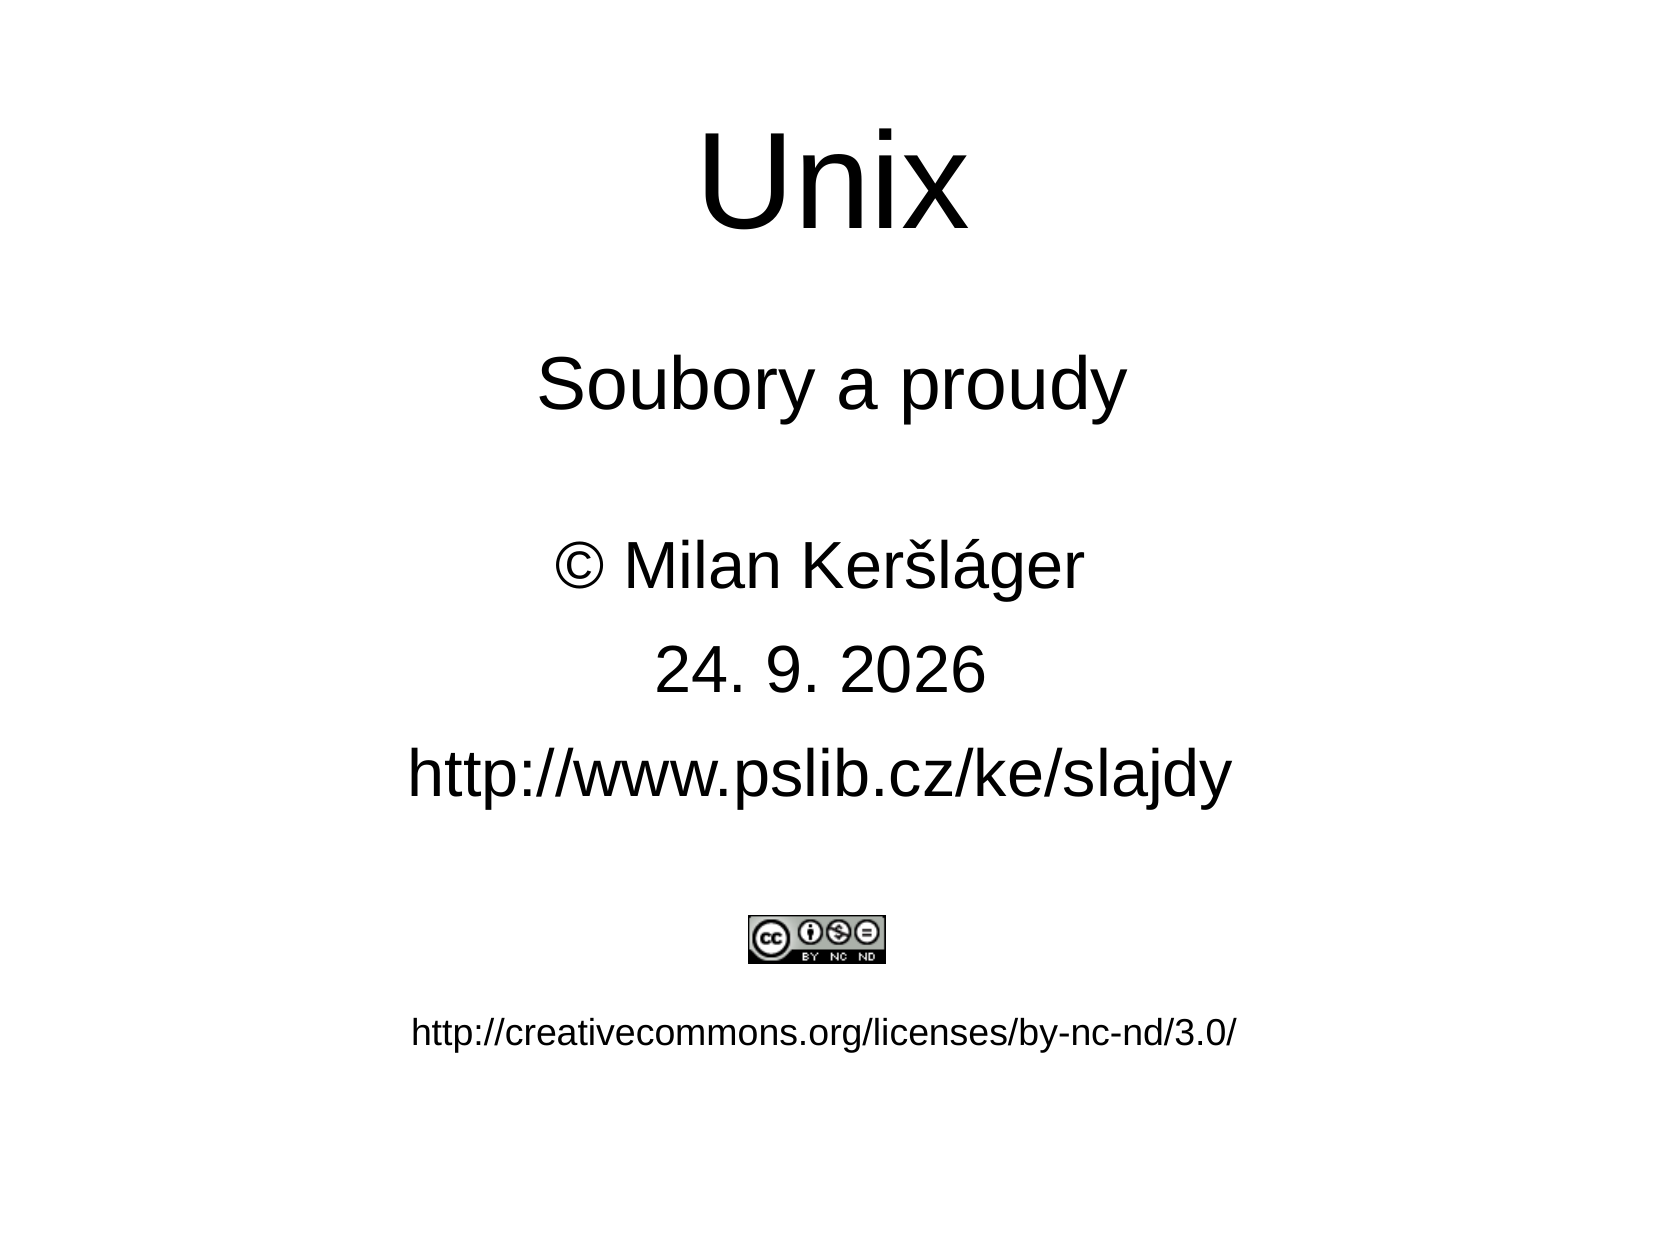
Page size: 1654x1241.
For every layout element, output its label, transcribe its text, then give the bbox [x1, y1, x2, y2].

picture [748, 915, 886, 964]
text_box http://creativecommons.org/licenses/by-nc-nd/3.0/ [337, 1003, 1312, 1061]
list © Milan Keršláger 16.4.2010 http://www.pslib.cz/ke/slajdy [76, 527, 1565, 916]
title Unix Soubory a proudy [88, 50, 1577, 479]
